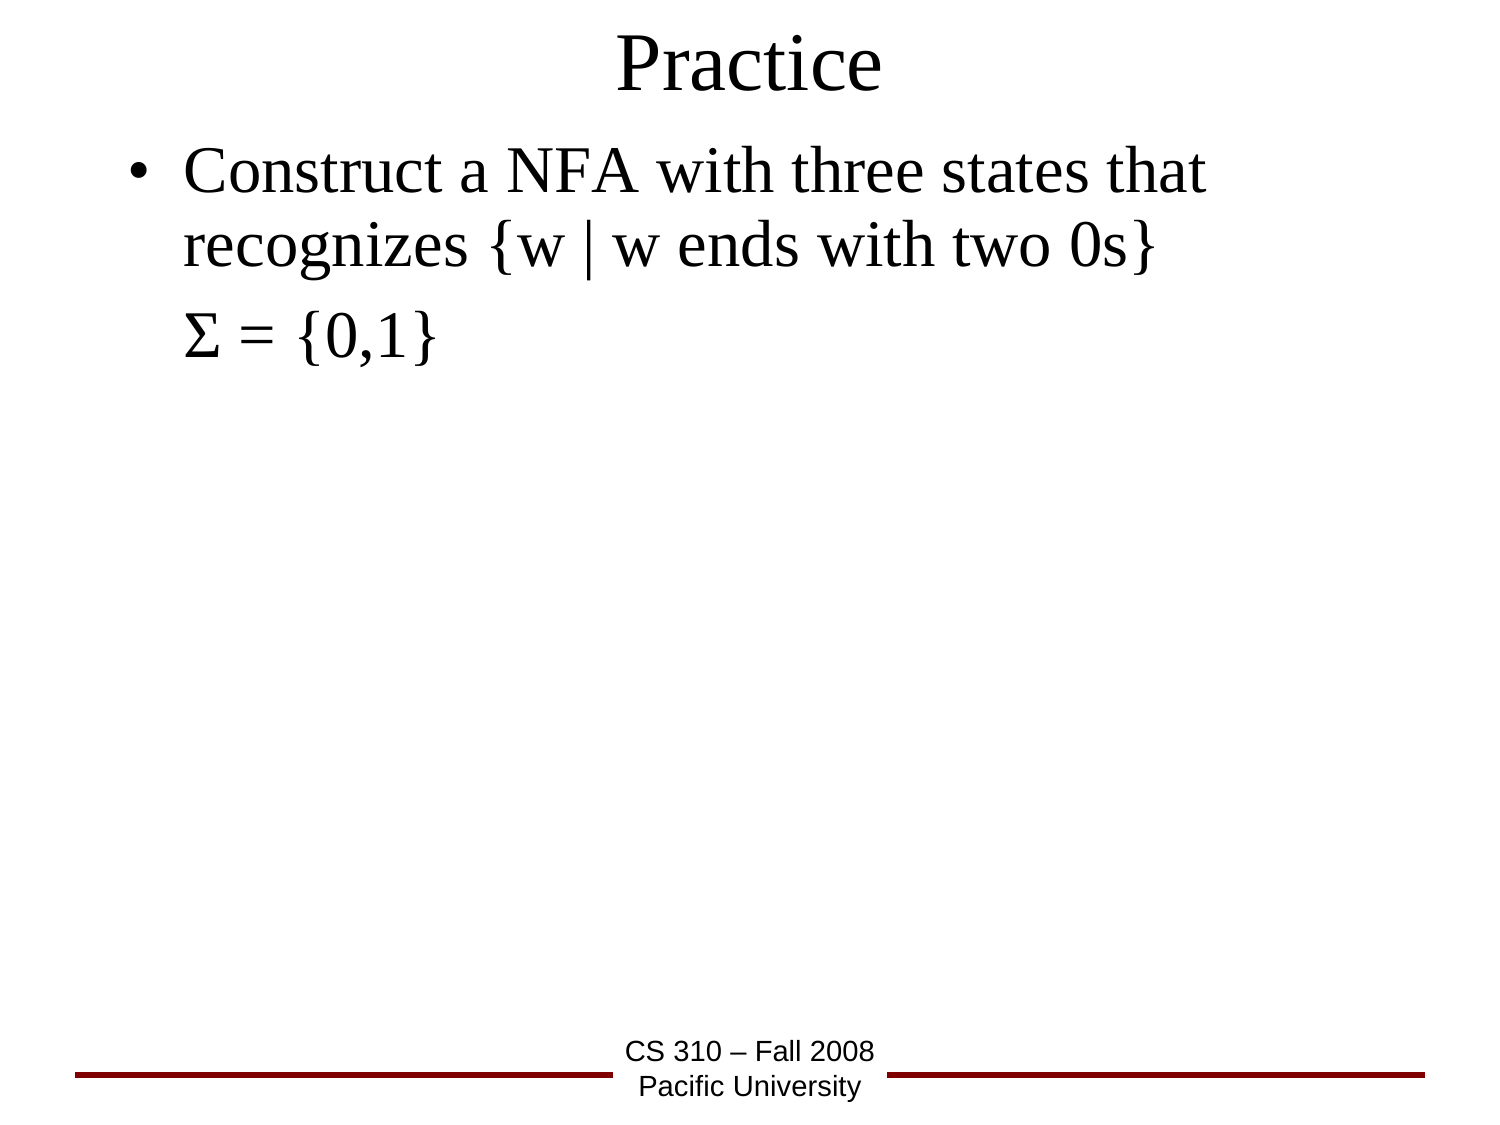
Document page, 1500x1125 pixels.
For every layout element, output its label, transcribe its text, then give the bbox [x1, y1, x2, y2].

title Practice [112, 8, 1388, 117]
list Construct a NFA with three states that recognizes {w | w ends with two 0s} Σ = {0,1} [112, 125, 1388, 1001]
